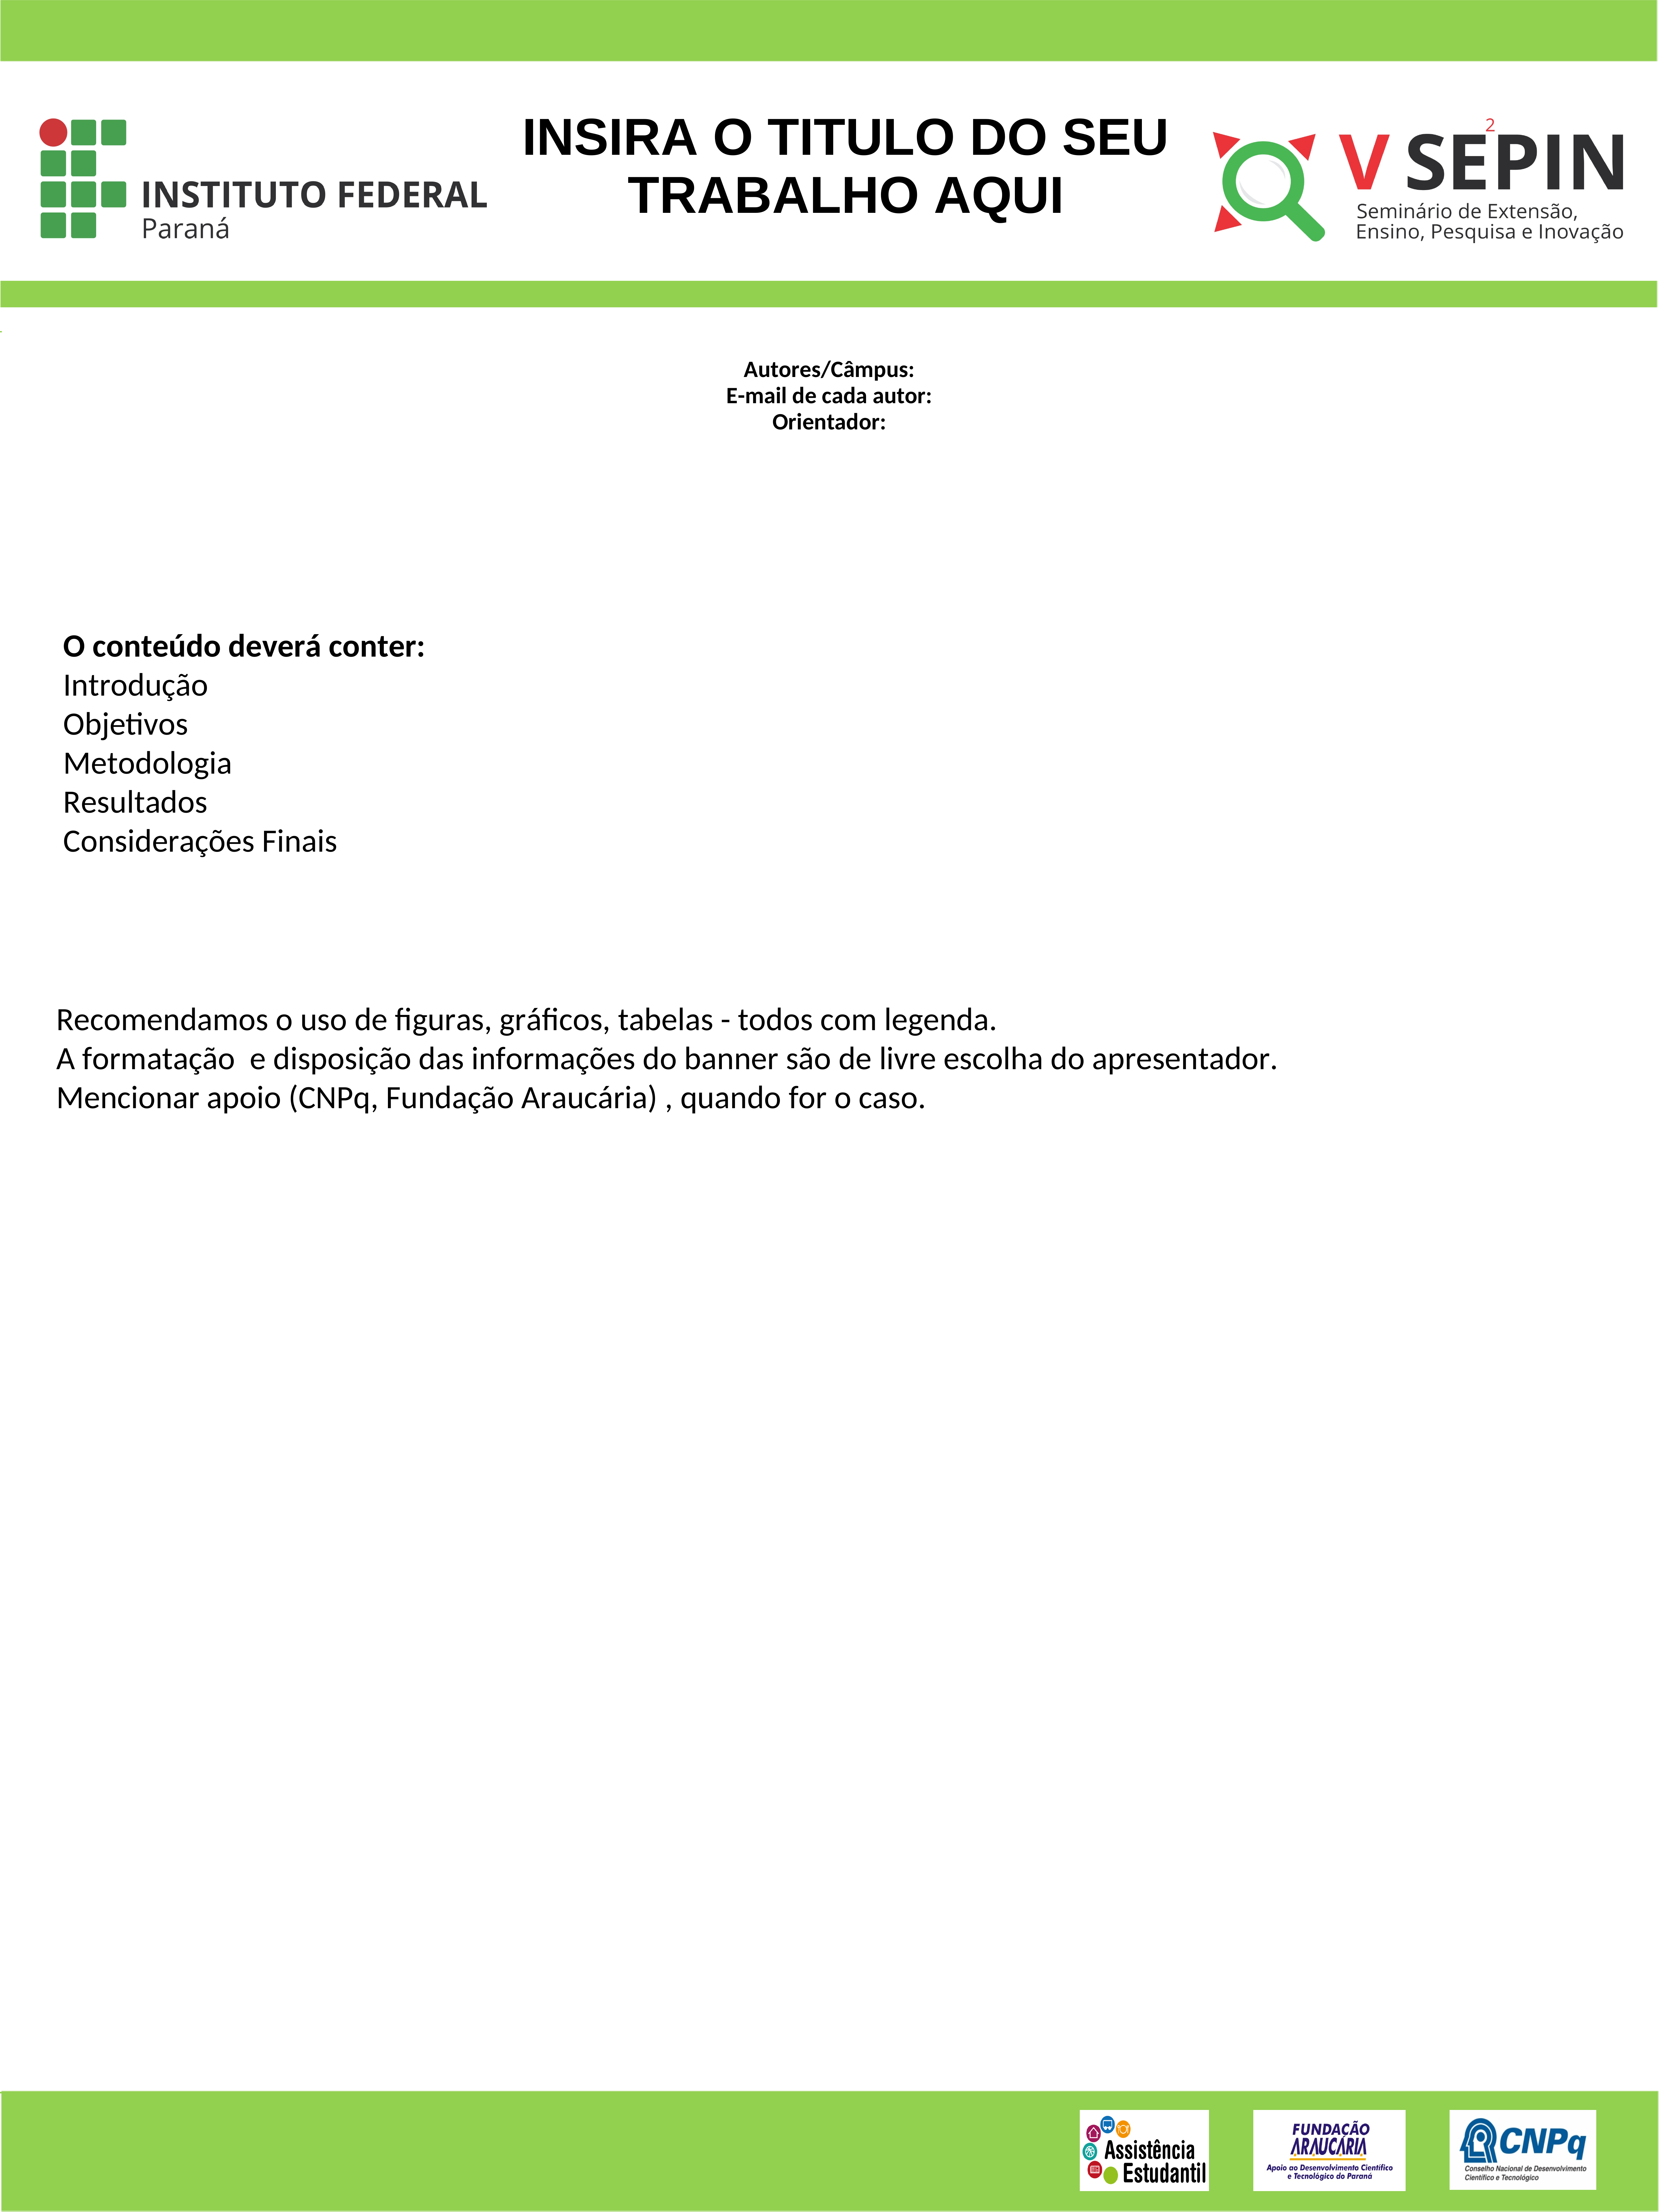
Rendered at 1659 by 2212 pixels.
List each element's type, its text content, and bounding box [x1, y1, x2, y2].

picture [1, 2091, 1659, 2212]
text_box INSIRA O TITULO DO SEU TRABALHO AQUI [472, 106, 1220, 227]
text_box Autores/Câmpus: E-mail de cada autor: Orientador: [0, 354, 1659, 437]
picture [0, 0, 1658, 61]
picture [39, 118, 487, 239]
picture [0, 281, 1658, 307]
picture [1213, 118, 1623, 243]
